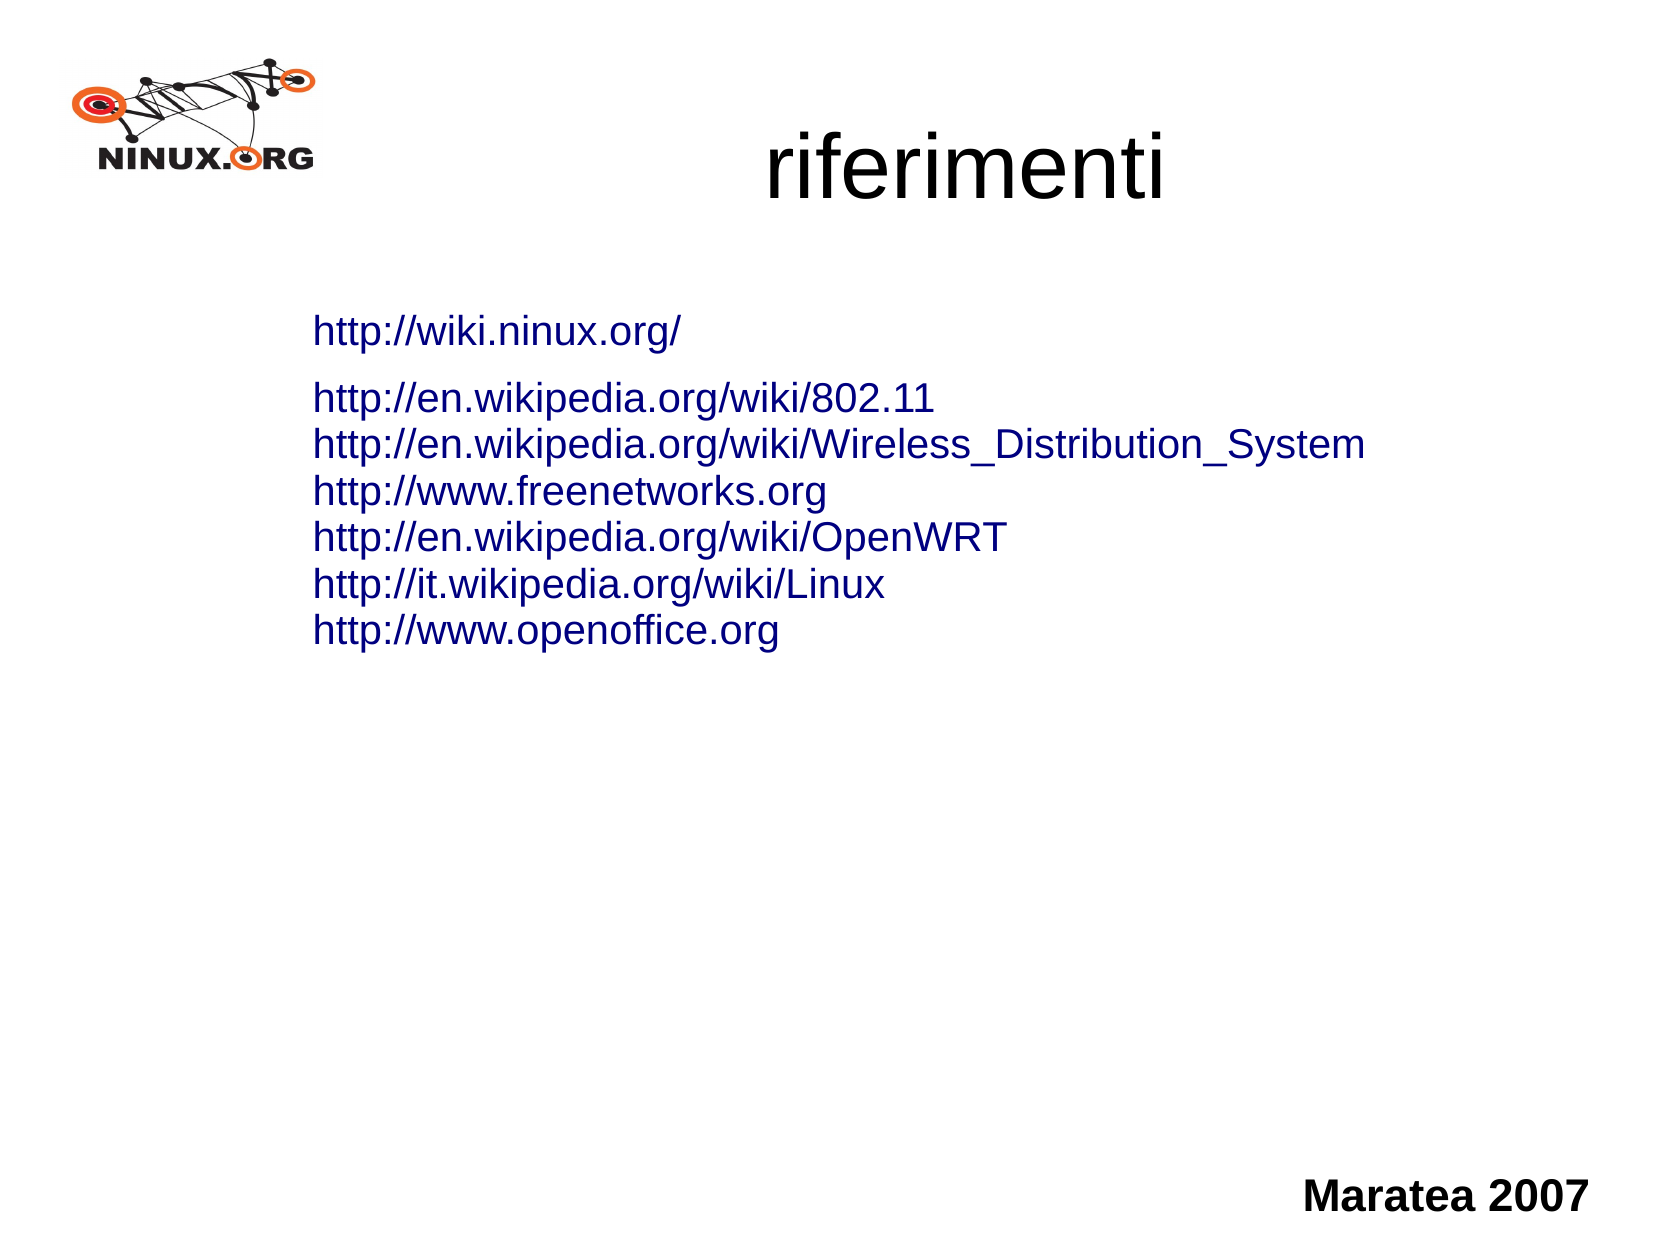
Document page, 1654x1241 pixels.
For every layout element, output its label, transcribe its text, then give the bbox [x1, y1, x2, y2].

text_box Maratea 2007 [1275, 1162, 1651, 1237]
title riferimenti [356, 70, 1576, 263]
picture [59, 58, 323, 178]
text_box http://wiki.ninux.org/ http://en.wikipedia.org/wiki/802.11 http://en.wikipedia.org/wiki/Wireless_Distribution_System http://www.freenetworks.org http://en.wikipedia.org/wiki/OpenWRT http://it.wikipedia.org/wiki/Linux http://www.openoffice.org [262, 300, 1501, 1163]
